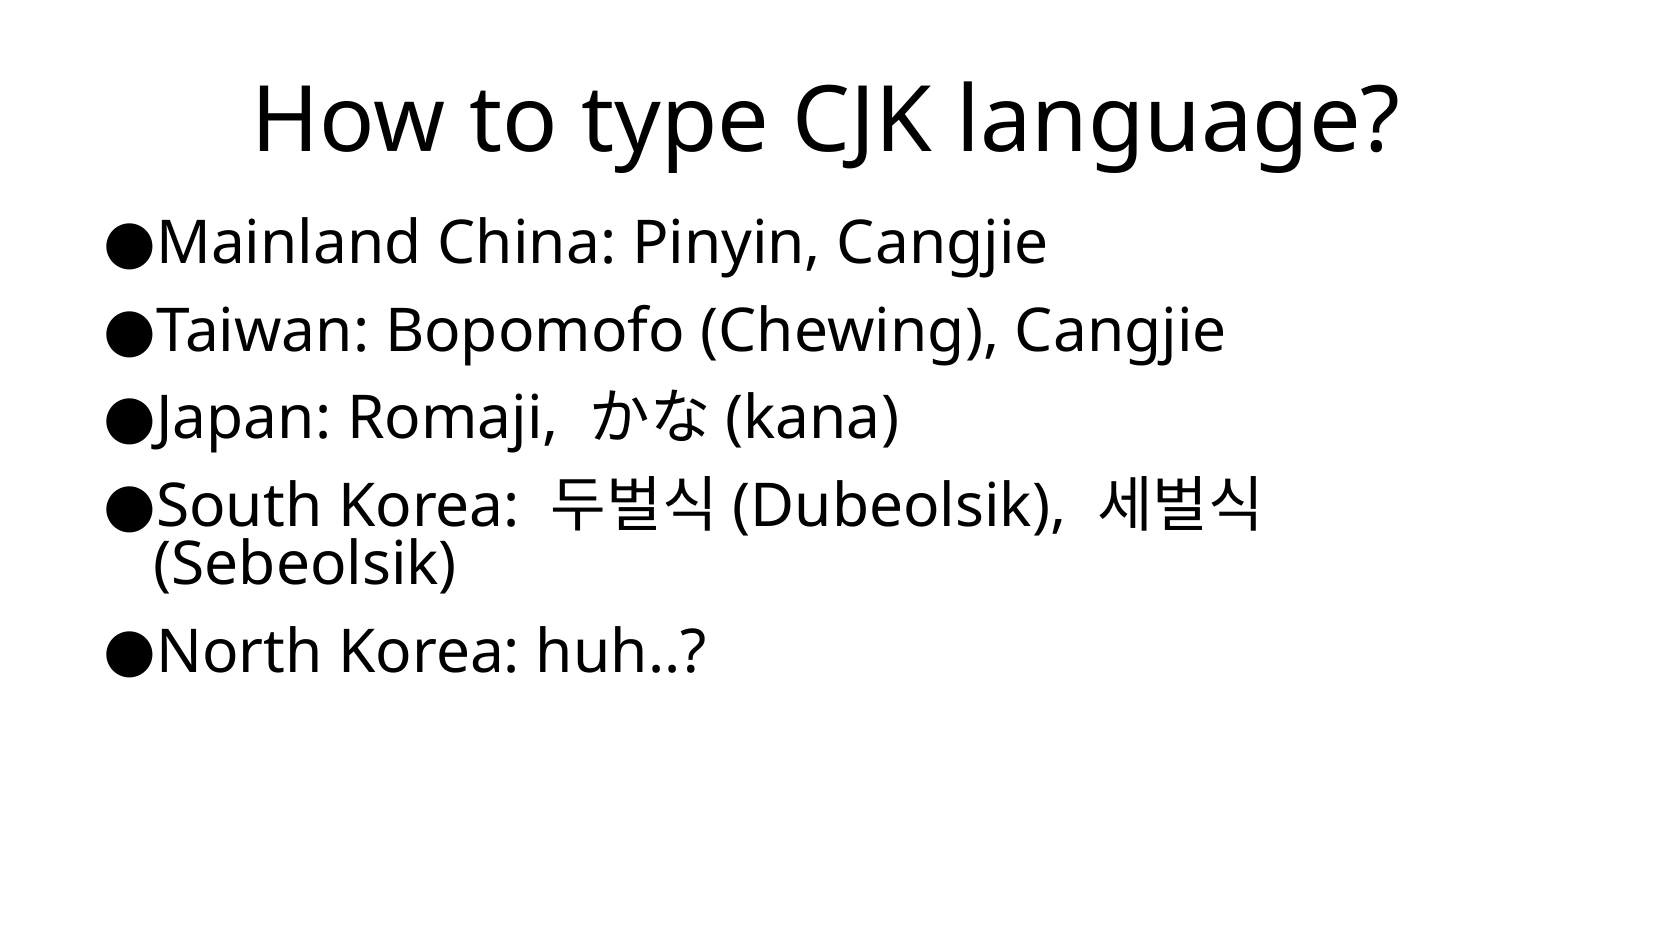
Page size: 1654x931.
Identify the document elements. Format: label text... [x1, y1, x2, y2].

text_box Mainland China: Pinyin, Cangjie Taiwan: Bopomofo (Chewing), Cangjie Japan: Romaji, かな(kana) South Korea: 두벌식(Dubeolsik), 세벌식(Sebeolsik) North Korea: huh..? [82, 217, 1571, 757]
text_box How to type CJK language? [82, 37, 1571, 193]
